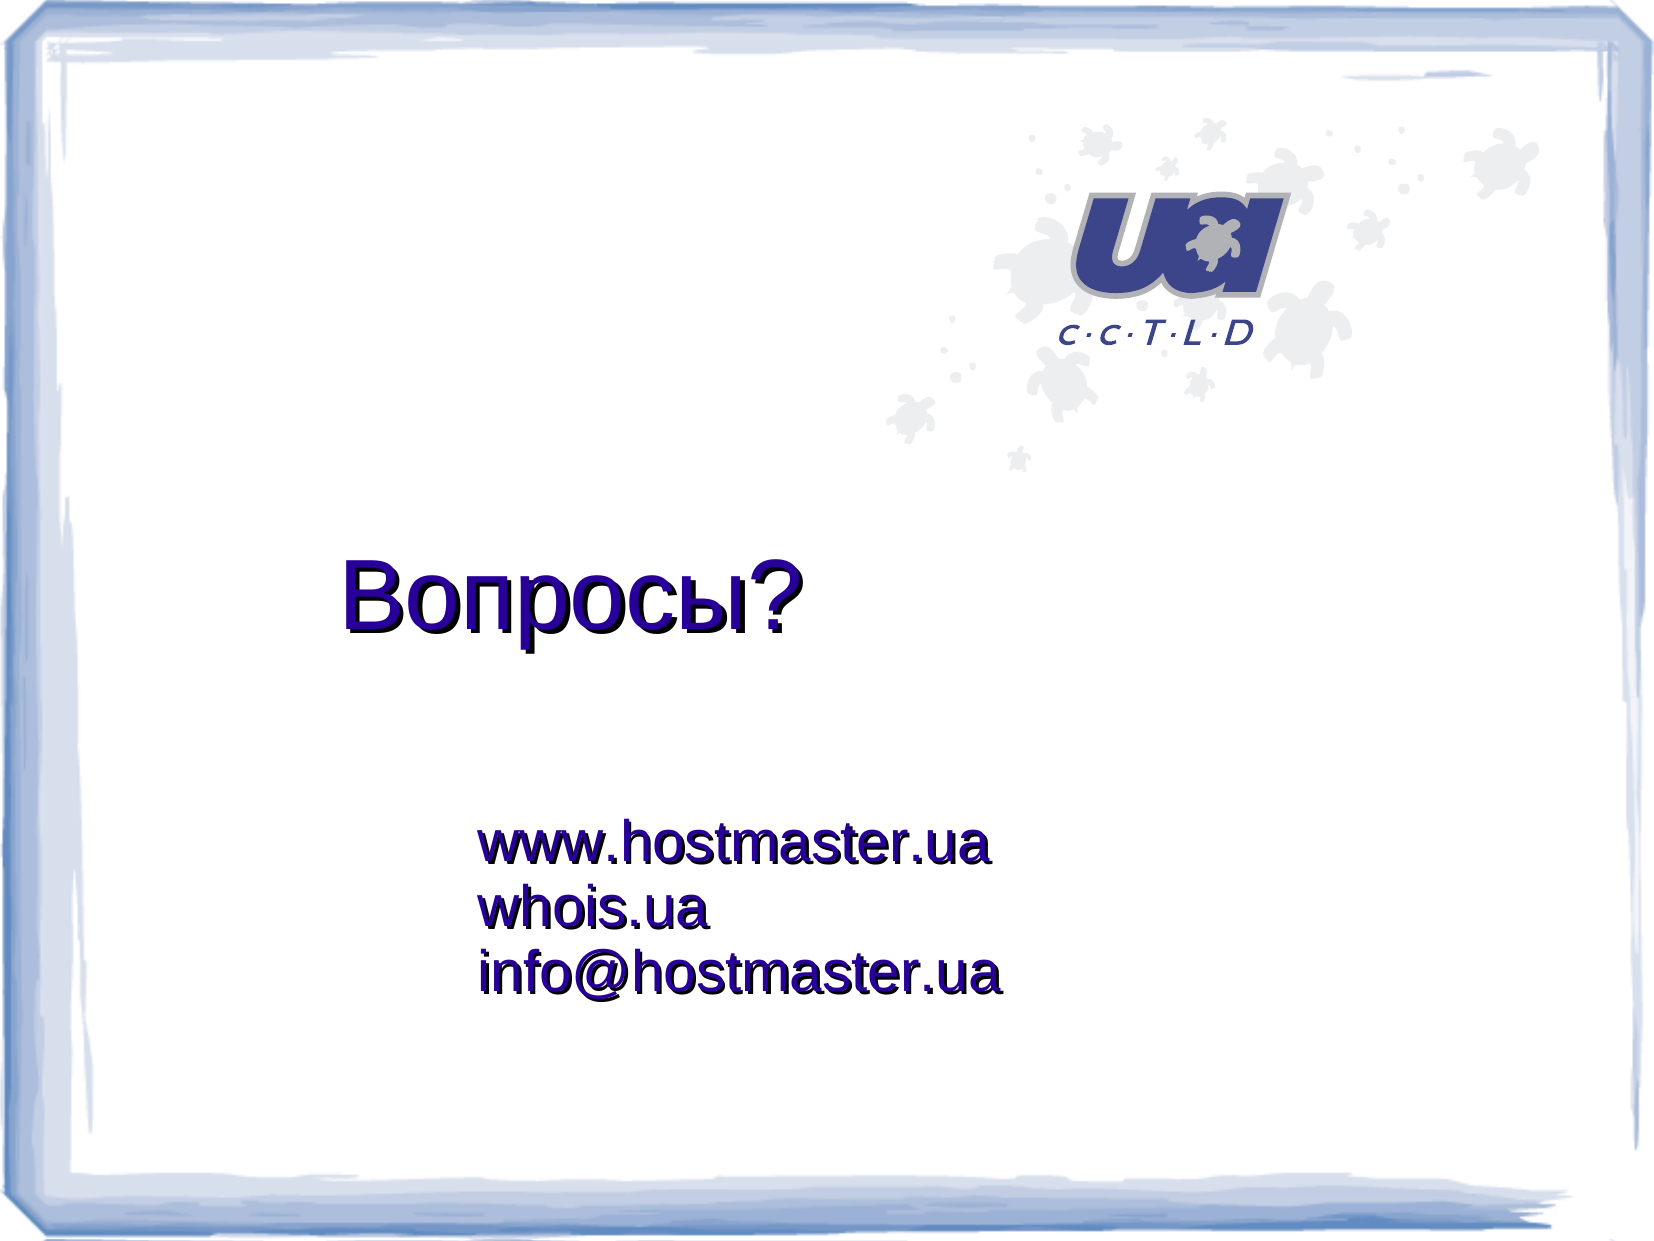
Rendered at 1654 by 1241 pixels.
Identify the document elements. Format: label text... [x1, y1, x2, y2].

title Вопросы? www.hostmaster.ua whois.ua info@hostmaster.ua [88, 538, 1577, 1004]
picture [0, 0, 1654, 1241]
